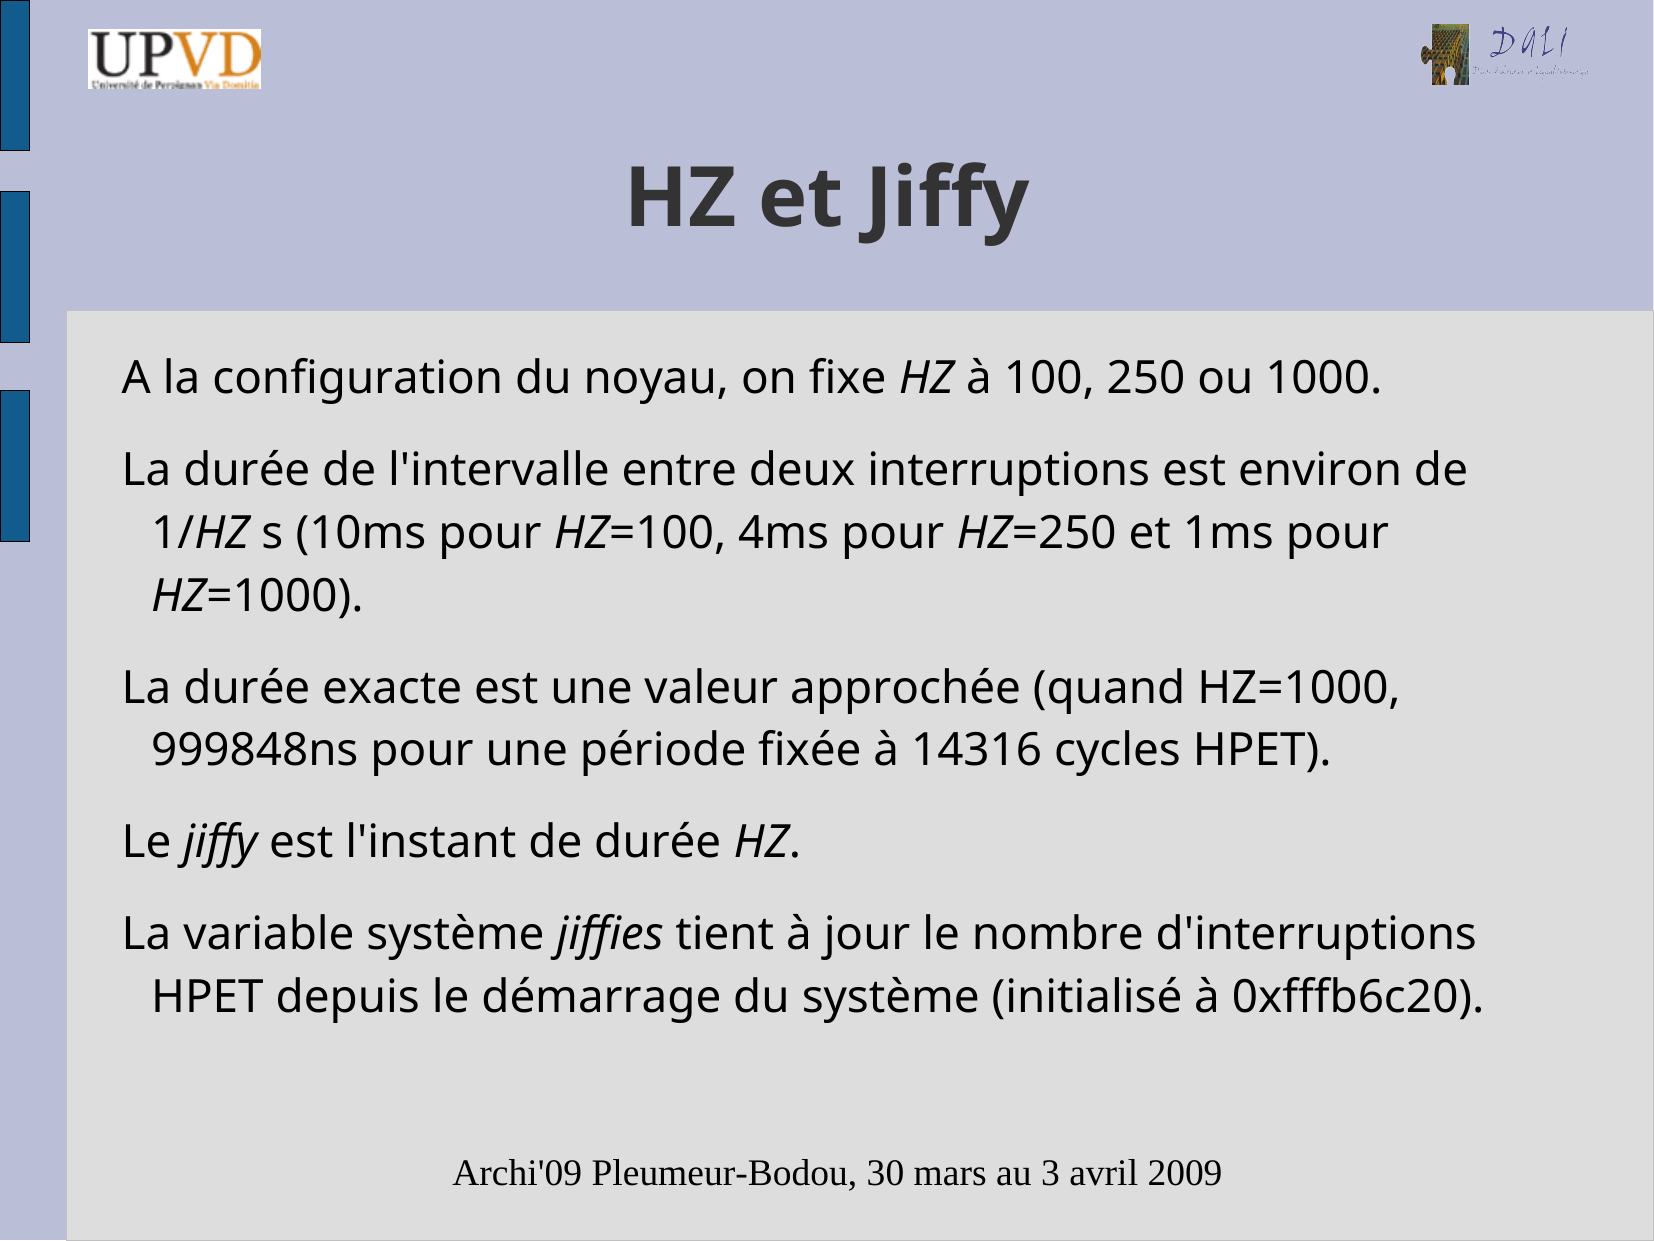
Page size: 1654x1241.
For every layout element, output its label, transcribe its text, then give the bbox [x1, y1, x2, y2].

list A la configuration du noyau, on fixe HZ à 100, 250 ou 1000. La durée de l'intervalle entre deux interruptions est environ de 1/HZ s (10ms pour HZ=100, 4ms pour HZ=250 et 1ms pour HZ=1000). La durée exacte est une valeur approchée (quand HZ=1000, 999848ns pour une période fixée à 14316 cycles HPET). Le jiffy est l'instant de durée HZ. La variable système jiffies tient à jour le nombre d'interruptions HPET depuis le démarrage du système (initialisé à 0xfffb6c20). [121, 344, 1534, 1127]
picture [88, 29, 261, 89]
title HZ et Jiffy [121, 91, 1534, 299]
text_box Archi'09 Pleumeur-Bodou, 30 mars au 3 avril 2009 [452, 1151, 1226, 1204]
picture [1420, 24, 1593, 85]
